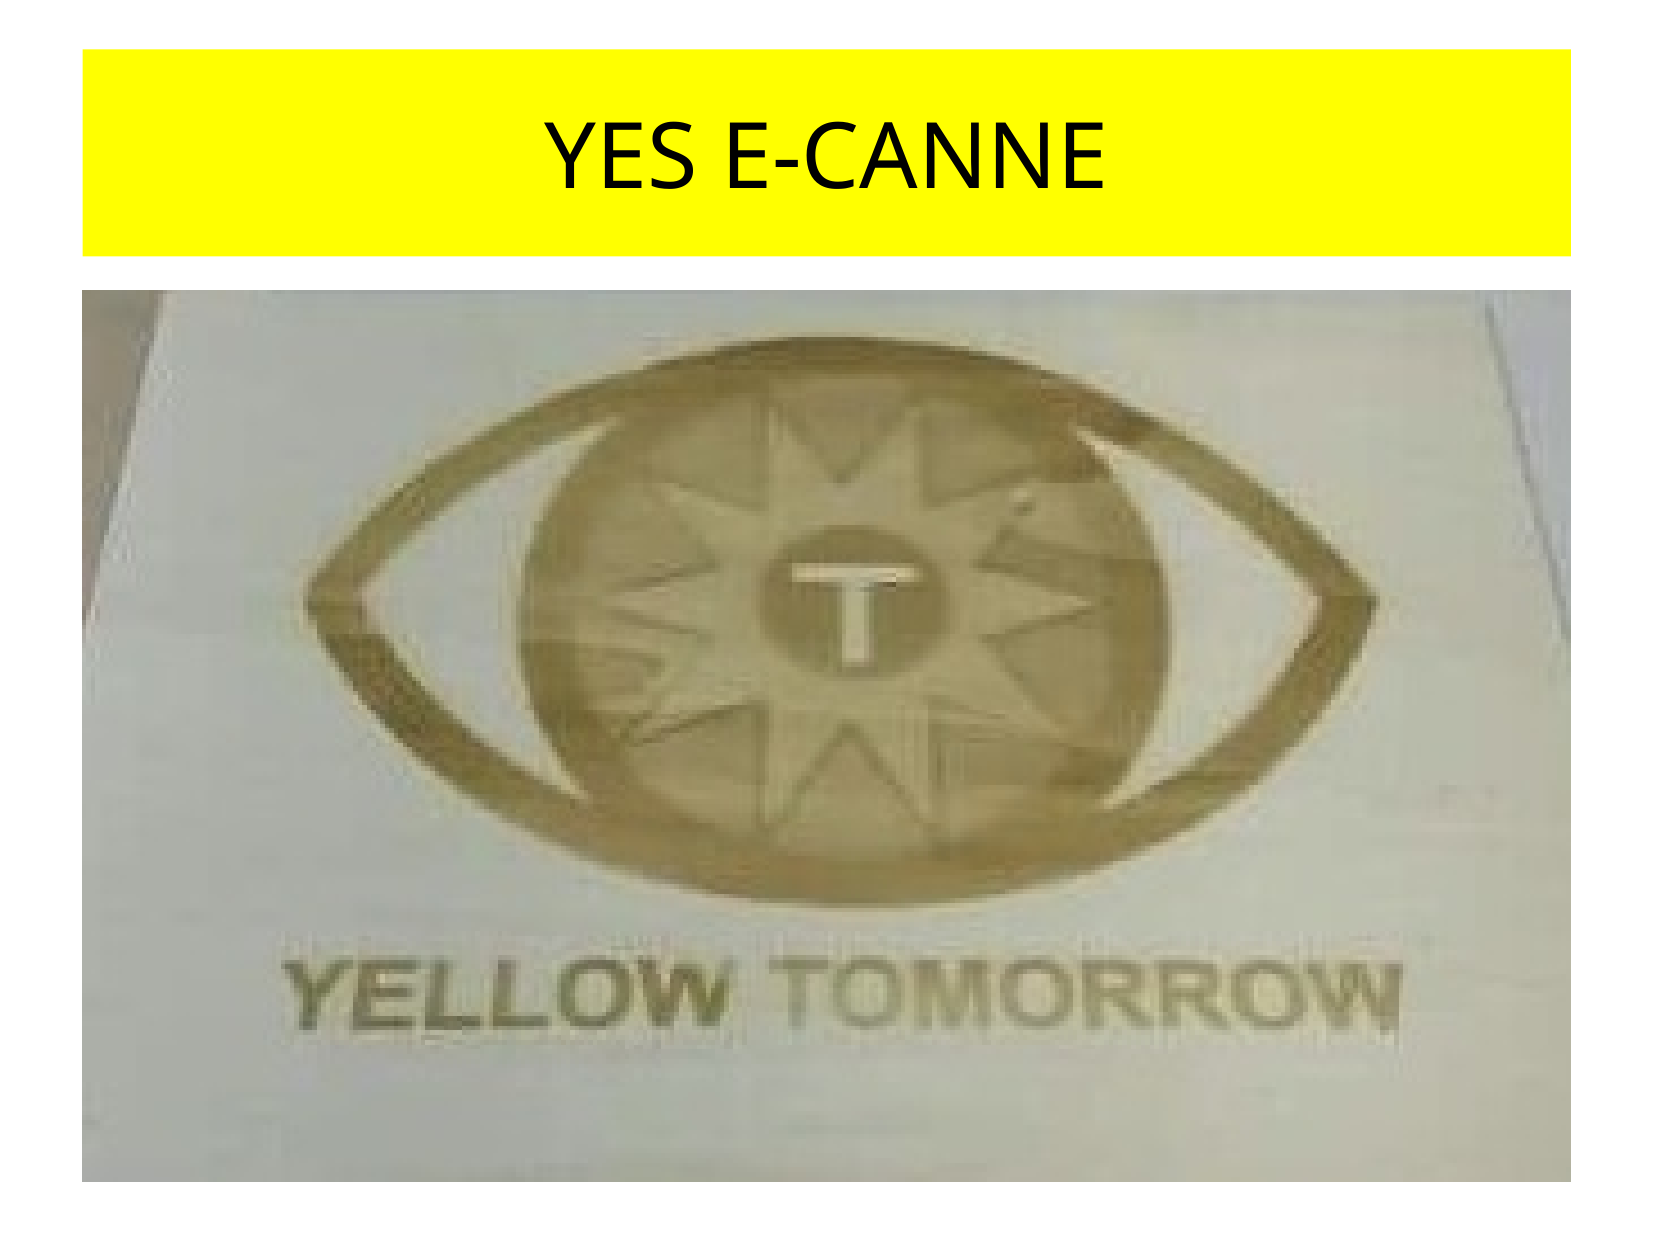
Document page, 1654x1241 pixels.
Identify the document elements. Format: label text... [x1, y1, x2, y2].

title YES E-CANNE [82, 49, 1571, 257]
picture [82, 290, 1571, 1182]
